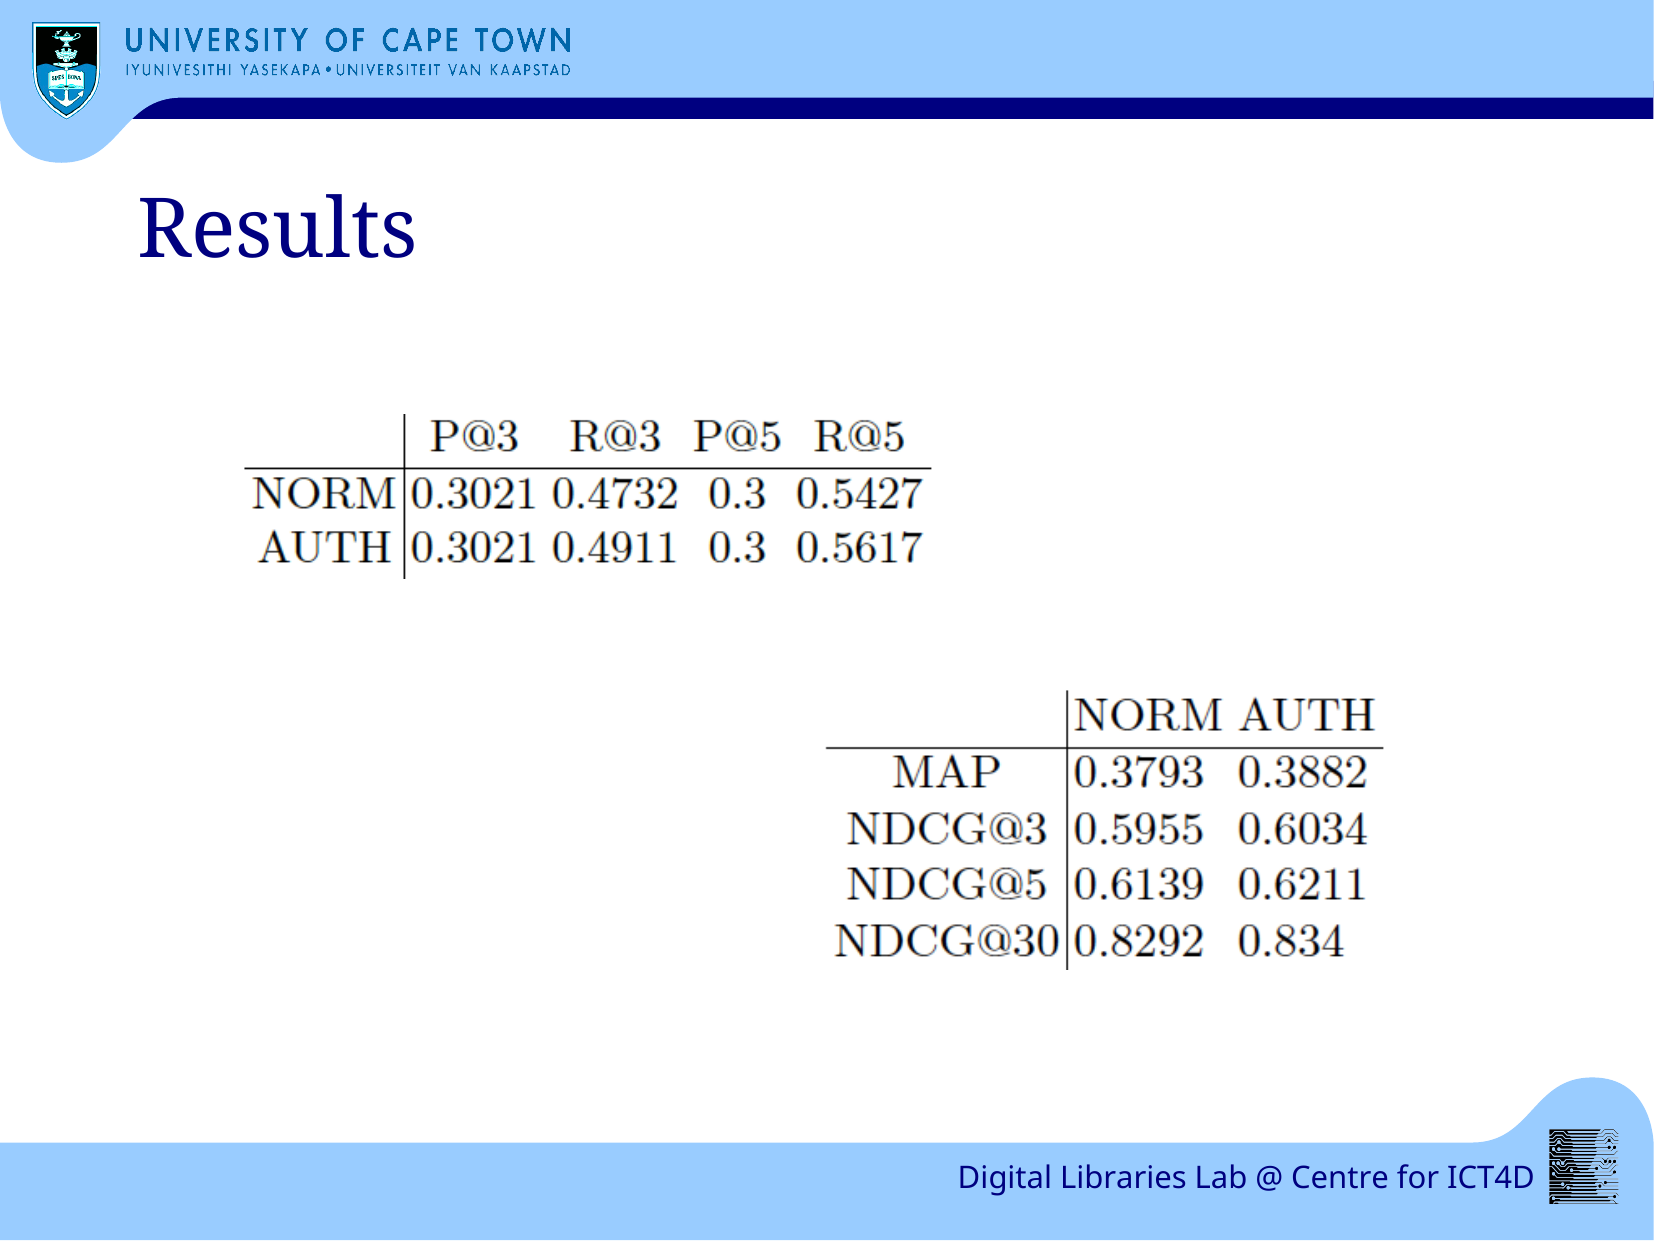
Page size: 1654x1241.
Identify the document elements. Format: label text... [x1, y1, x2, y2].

picture [1549, 1129, 1619, 1204]
picture [122, 25, 573, 78]
title Results [137, 155, 1598, 296]
picture [32, 22, 101, 120]
picture [793, 689, 1412, 970]
picture [235, 414, 943, 579]
